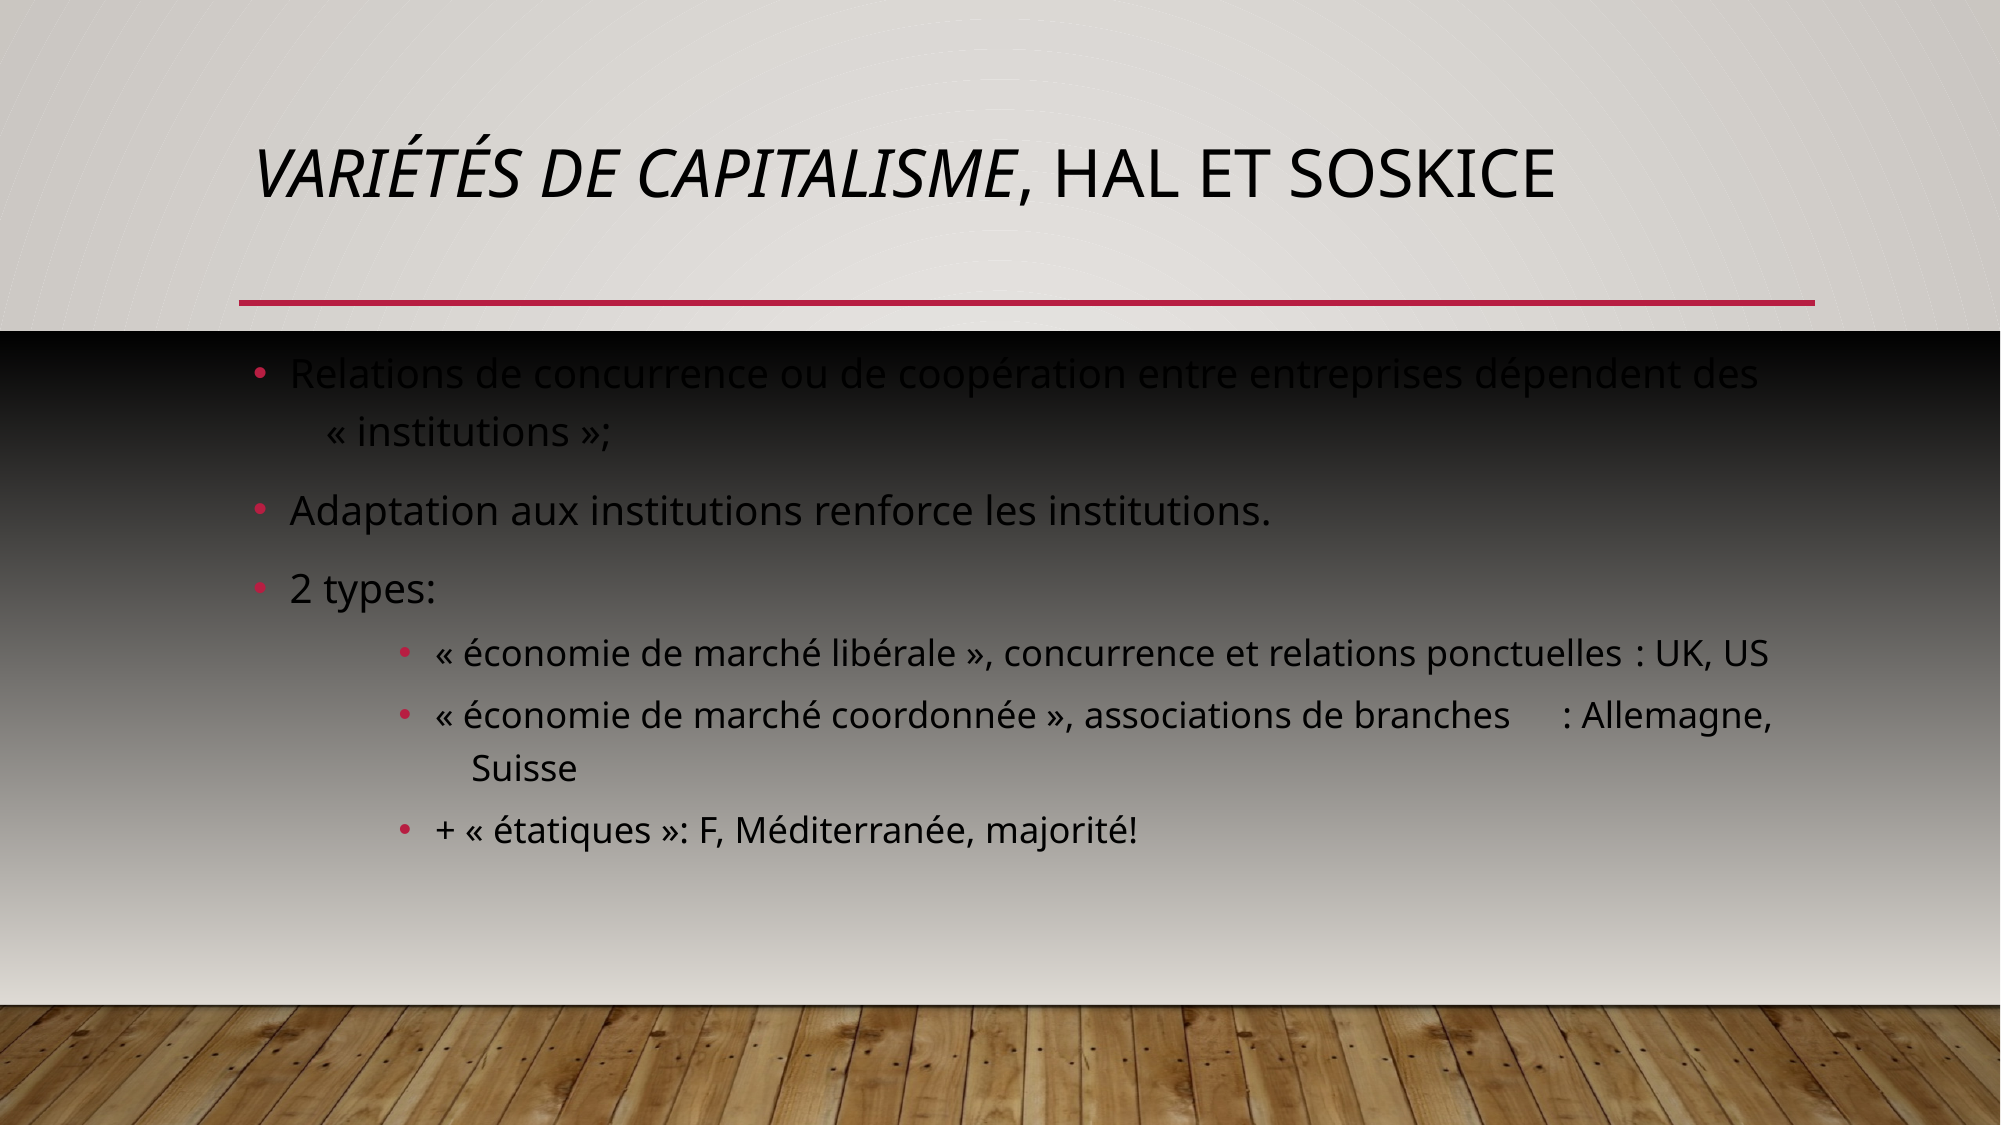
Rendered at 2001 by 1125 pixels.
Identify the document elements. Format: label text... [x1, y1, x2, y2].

title Variétés de capitalisme, Hal et Soskice [238, 131, 1814, 305]
list Relations de concurrence ou de coopération entre entreprises dépendent des « institutions »; Adaptation aux institutions renforce les institutions. 2 types: « économie de marché libérale », concurrence et relations ponctuelles : UK, US « économie de marché coordonnée », associations de branches : Allemagne, Suisse + « étatiques »: F, Méditerranée, majorité! [238, 330, 1814, 897]
